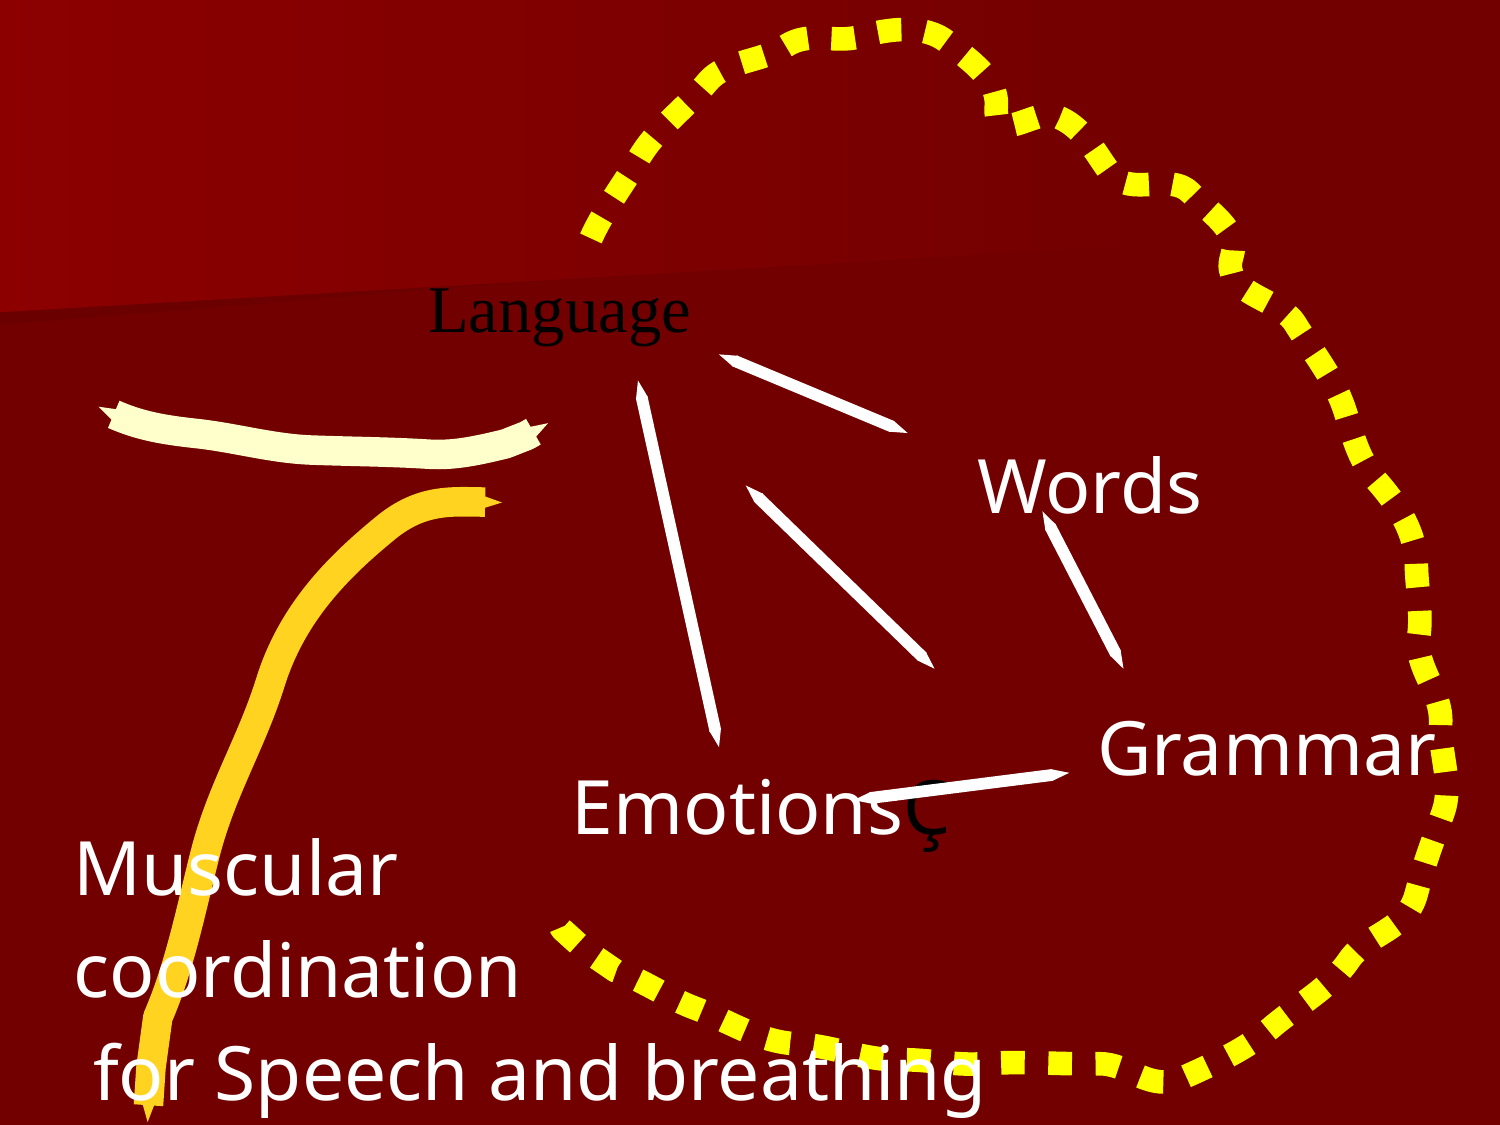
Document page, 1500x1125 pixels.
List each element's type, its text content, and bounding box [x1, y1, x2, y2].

text_box EmotionsÇ [877, 800, 908, 807]
text_box Words [962, 425, 1226, 538]
text_box Grammar [1082, 687, 1457, 800]
text_box Muscular coordination for Speech and breathing [59, 807, 951, 1125]
text_box EmotionsÇ [556, 747, 908, 807]
text_box Language [413, 265, 739, 361]
